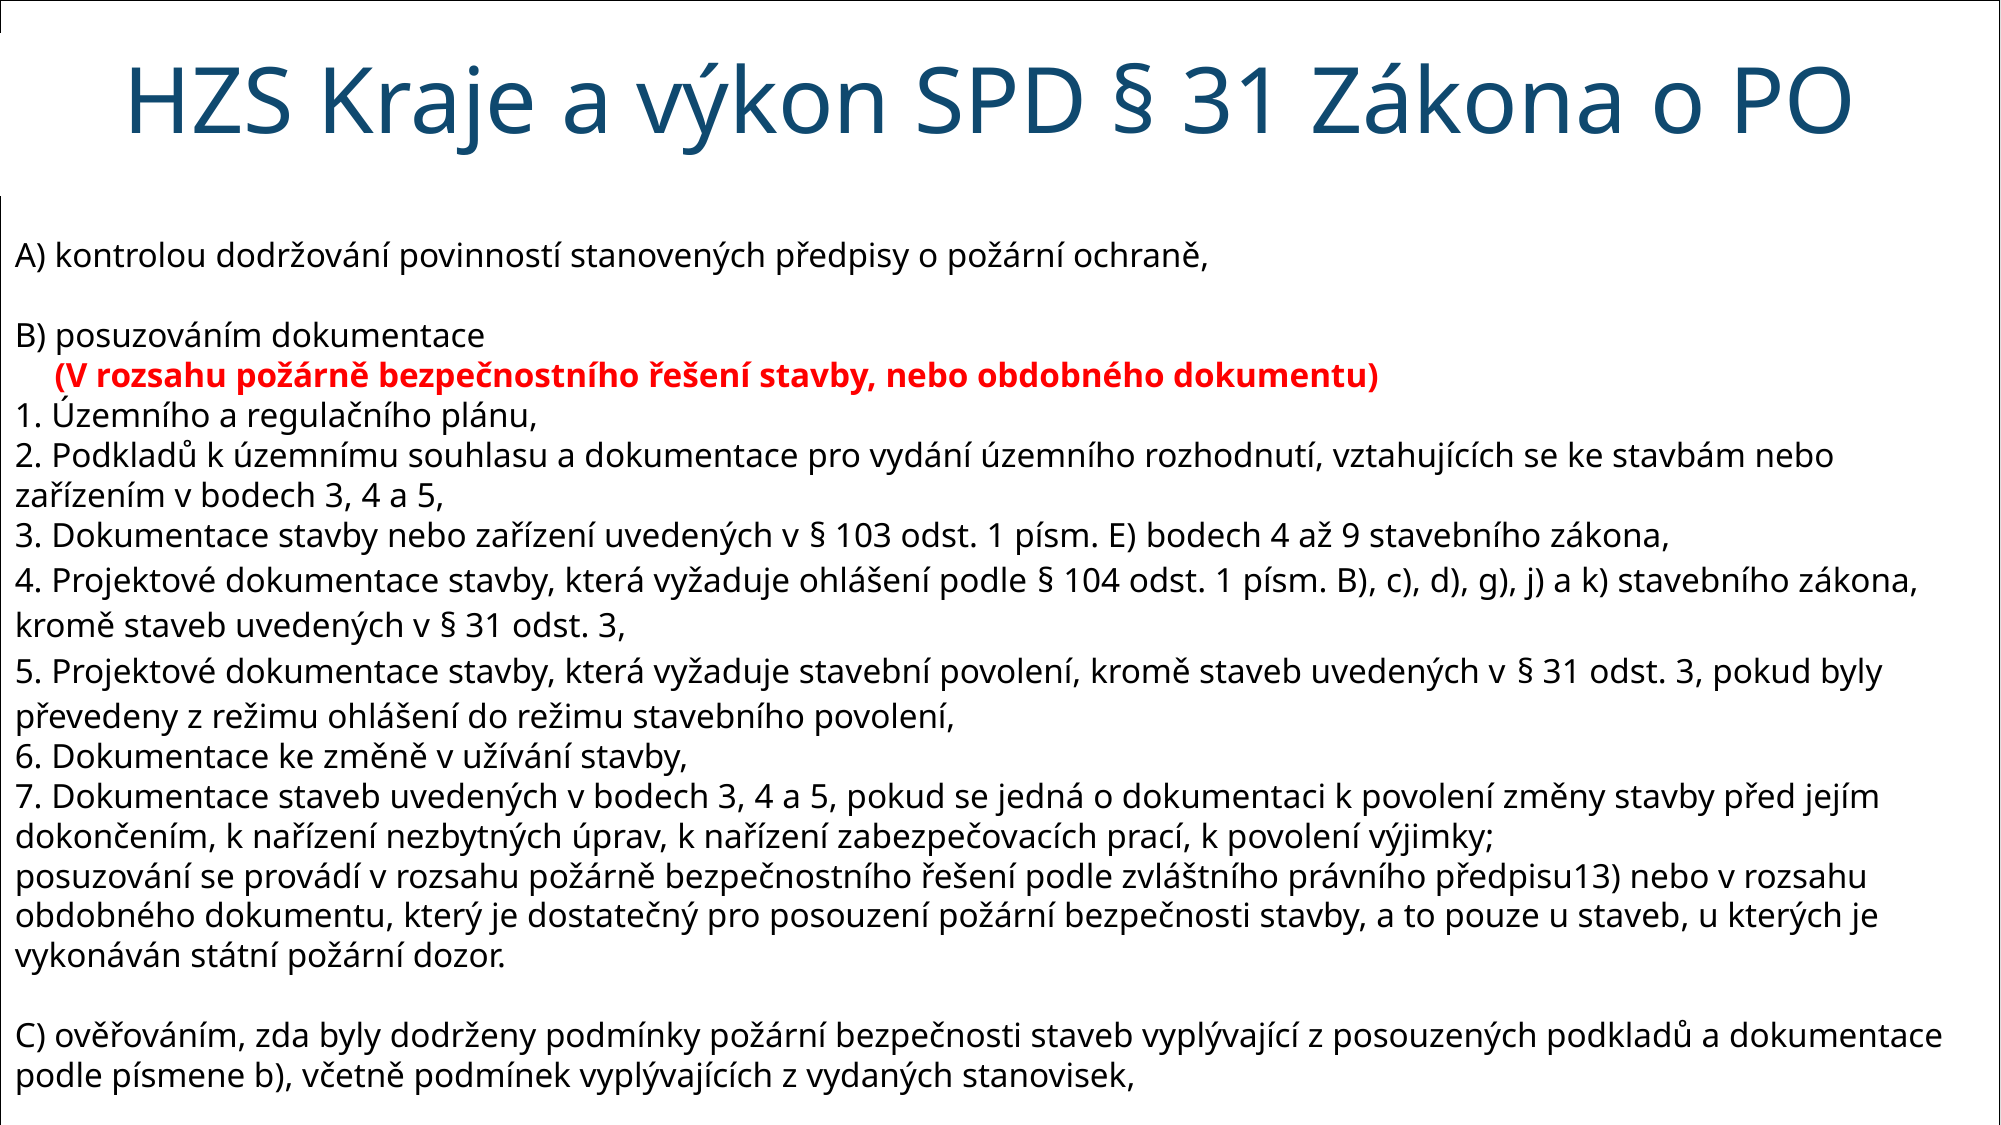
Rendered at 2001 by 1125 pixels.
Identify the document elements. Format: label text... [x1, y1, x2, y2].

title A) kontrolou dodržování povinností stanovených předpisy o požární ochraně, B) posuzováním dokumentace m (V rozsahu požárně bezpečnostního řešení stavby, nebo obdobného dokumentu) 1. Územního a regulačního plánu, 2. Podkladů k územnímu souhlasu a dokumentace pro vydání územního rozhodnutí, vztahujících se ke stavbám nebo zařízením v bodech 3, 4 a 5, 3. Dokumentace stavby nebo zařízení uvedených v § 103 odst. 1 písm. E) bodech 4 až 9 stavebního zákona, 4. Projektové dokumentace stavby, která vyžaduje ohlášení podle § 104 odst. 1 písm. B), c), d), g), j) a k) stavebního zákona, kromě staveb uvedených v § 31 odst. 3, 5. Projektové dokumentace stavby, která vyžaduje stavební povolení, kromě staveb uvedených v § 31 odst. 3, pokud byly převedeny z režimu ohlášení do režimu stavebního povolení, 6. Dokumentace ke změně v užívání stavby, 7. Dokumentace staveb uvedených v bodech 3, 4 a 5, pokud se jedná o dokumentaci k povolení změny stavby před jejím dokončením, k nařízení nezbytných úprav, k nařízení zabezpečovacích prací, k povolení výjimky; posuzování se provádí v rozsahu požárně bezpečnostního řešení podle zvláštního právního předpisu13) nebo v rozsahu obdobného dokumentu, který je dostatečný pro posouzení požární bezpečnosti stavby, a to pouze u staveb, u kterých je vykonáván státní požární dozor. C) ověřováním, zda byly dodrženy podmínky požární bezpečnosti staveb vyplývající z posouzených podkladů a dokumentace podle písmene b), včetně podmínek vyplývajících z vydaných stanovisek, [0, 0, 2001, 1125]
list HZS Kraje a výkon SPD § 31 Zákona o PO [0, 34, 1955, 196]
